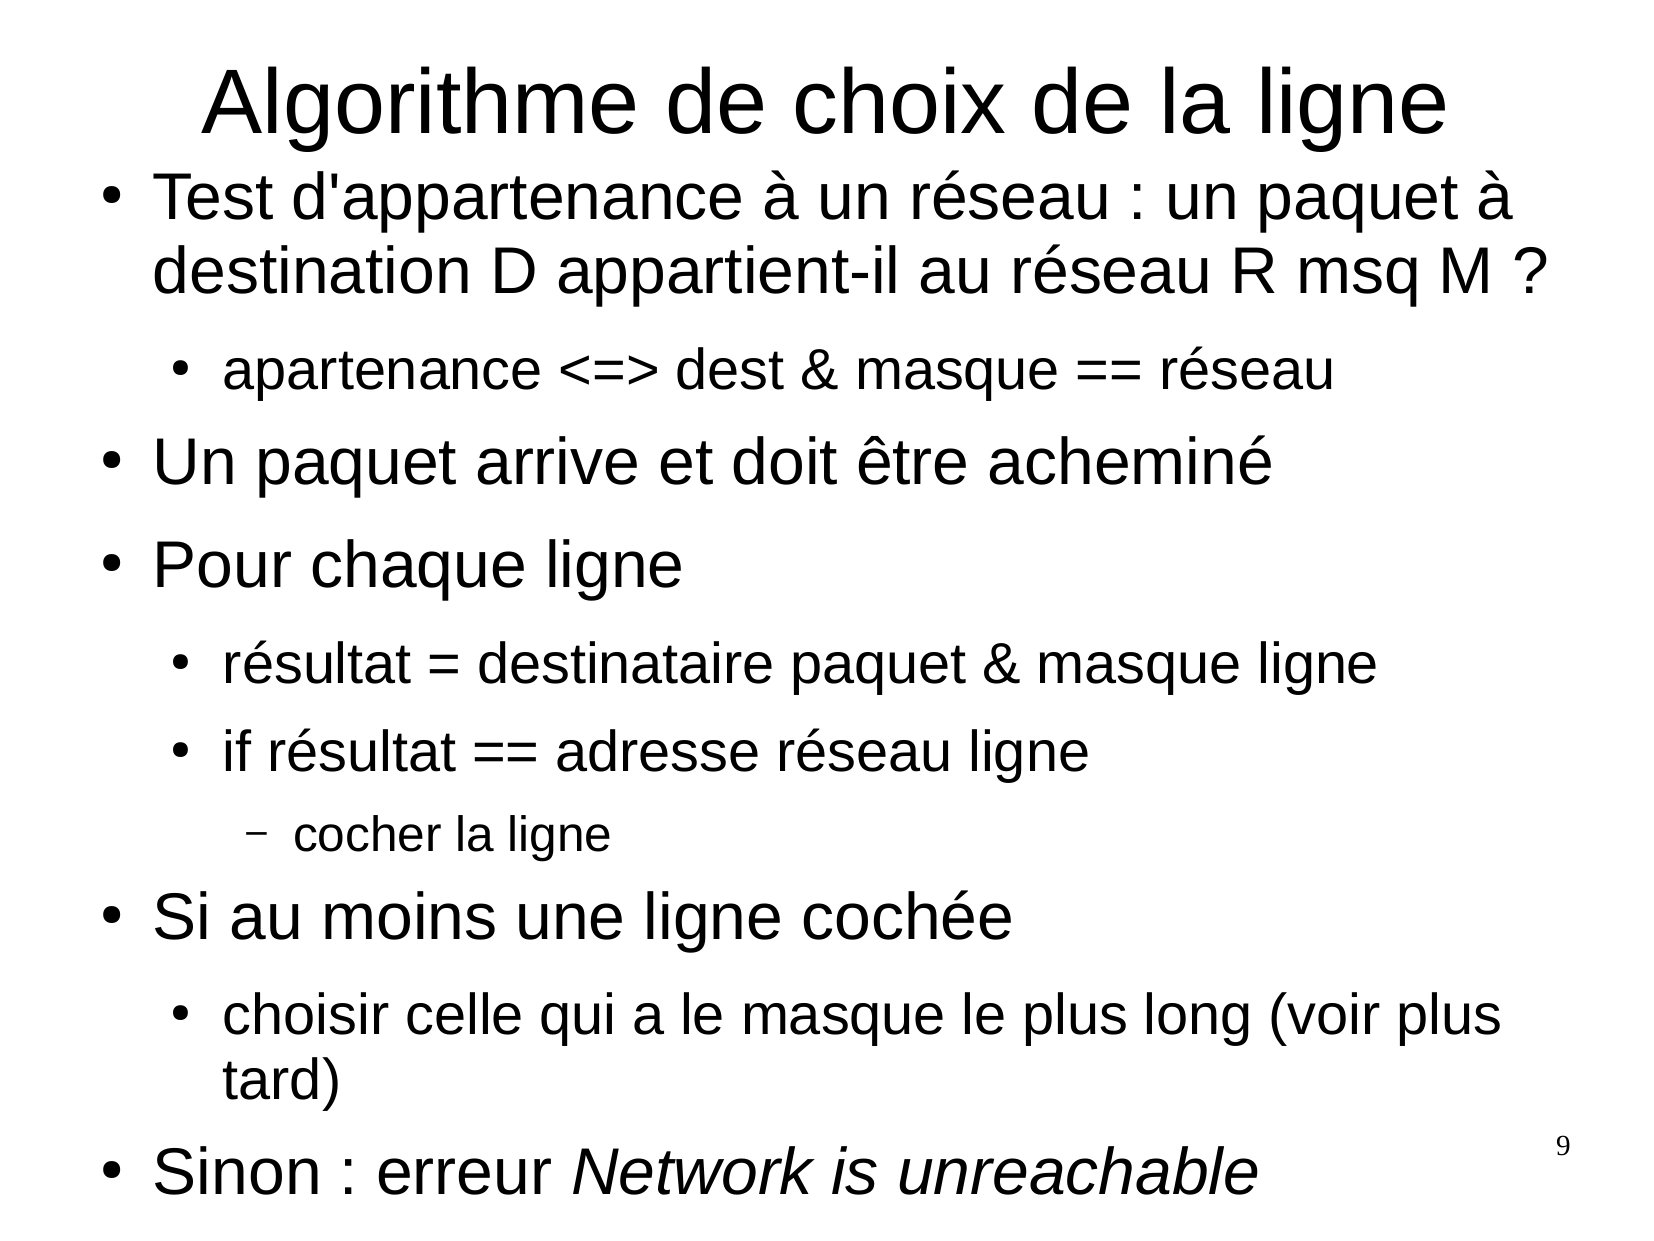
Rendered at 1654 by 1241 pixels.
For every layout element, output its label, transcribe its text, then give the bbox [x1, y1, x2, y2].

list Test d'appartenance à un réseau : un paquet à destination D appartient-il au réseau R msq M ? apartenance <=> dest & masque == réseau Un paquet arrive et doit être acheminé Pour chaque ligne résultat = destinataire paquet & masque ligne if résultat == adresse réseau ligne cocher la ligne Si au moins une ligne cochée choisir celle qui a le masque le plus long (voir plus tard) Sinon : erreur Network is unreachable [82, 160, 1571, 1217]
title Algorithme de choix de la ligne [82, 50, 1571, 160]
